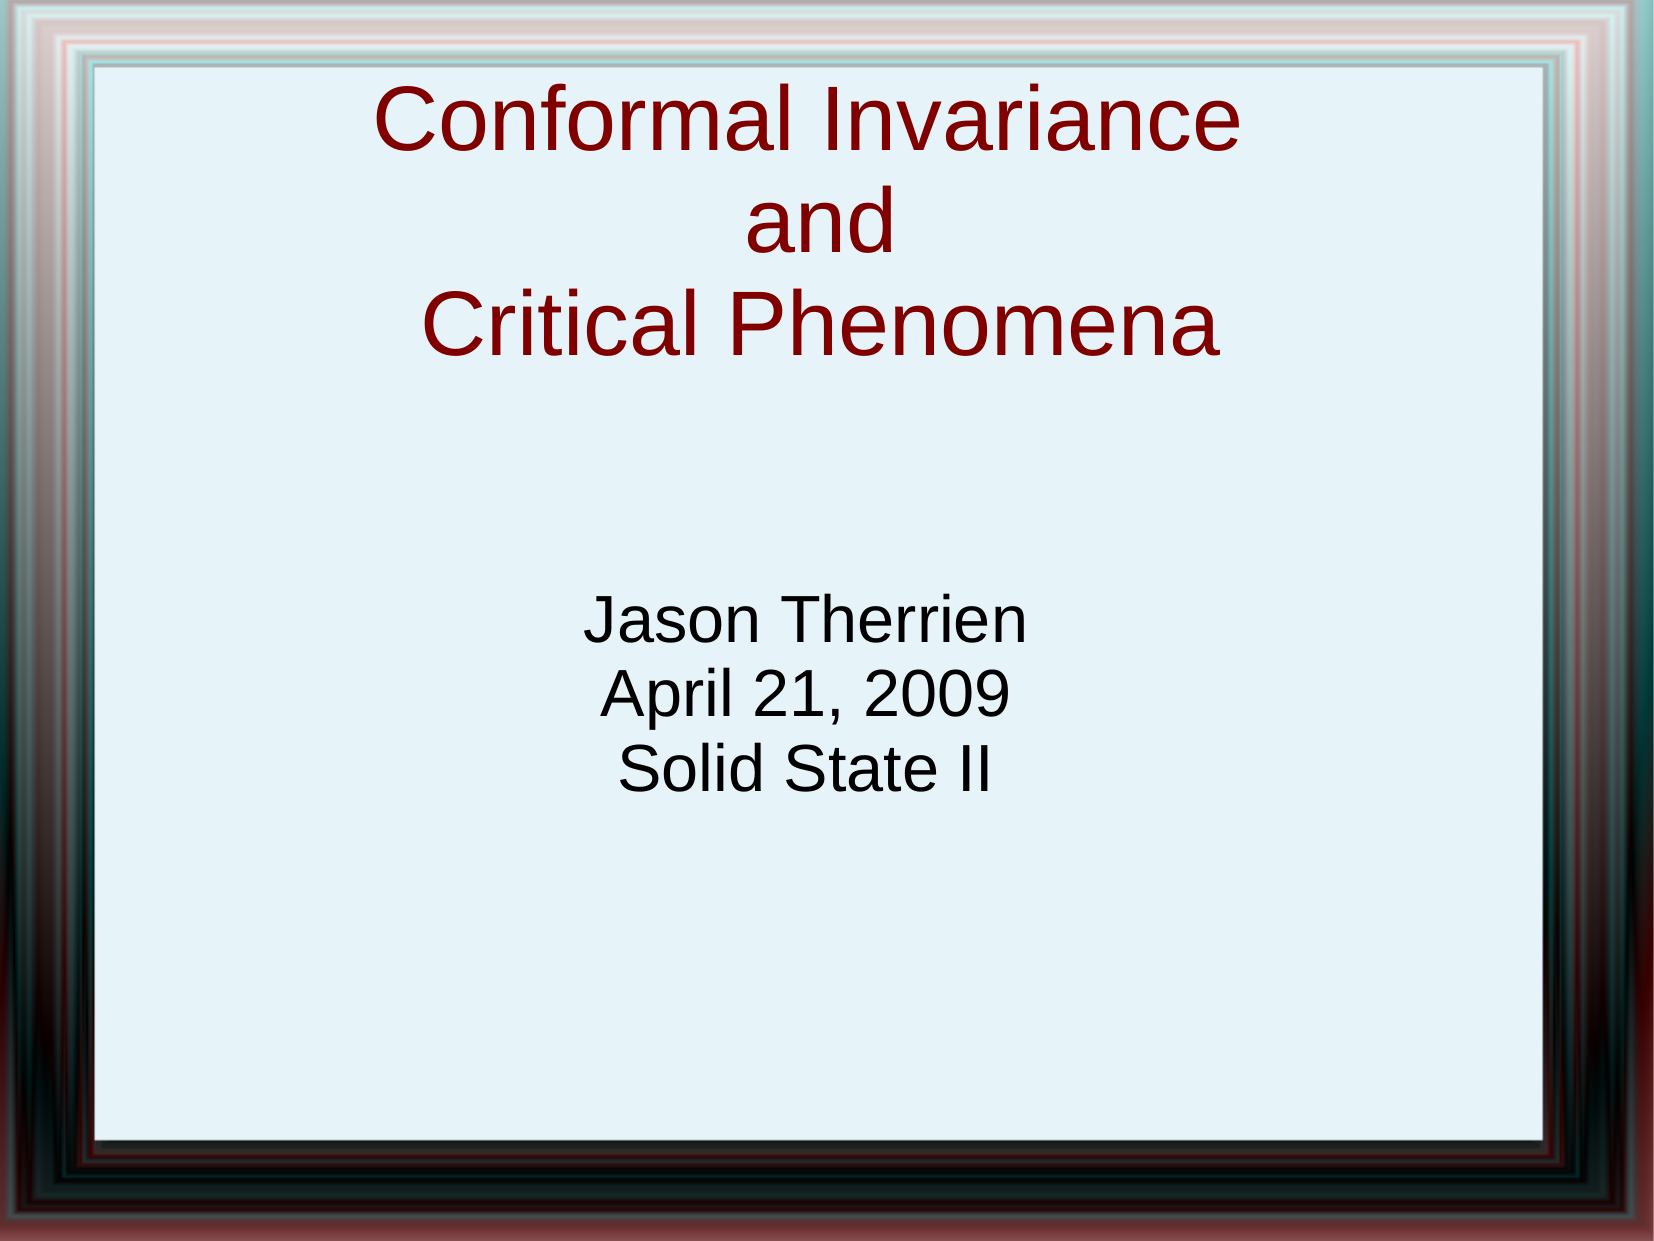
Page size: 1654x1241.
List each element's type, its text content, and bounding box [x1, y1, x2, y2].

title Conformal Invariance and Critical Phenomena [112, 67, 1530, 376]
picture [0, 0, 1654, 1241]
subtitle Jason Therrien April 21, 2009 Solid State II [112, 487, 1501, 901]
